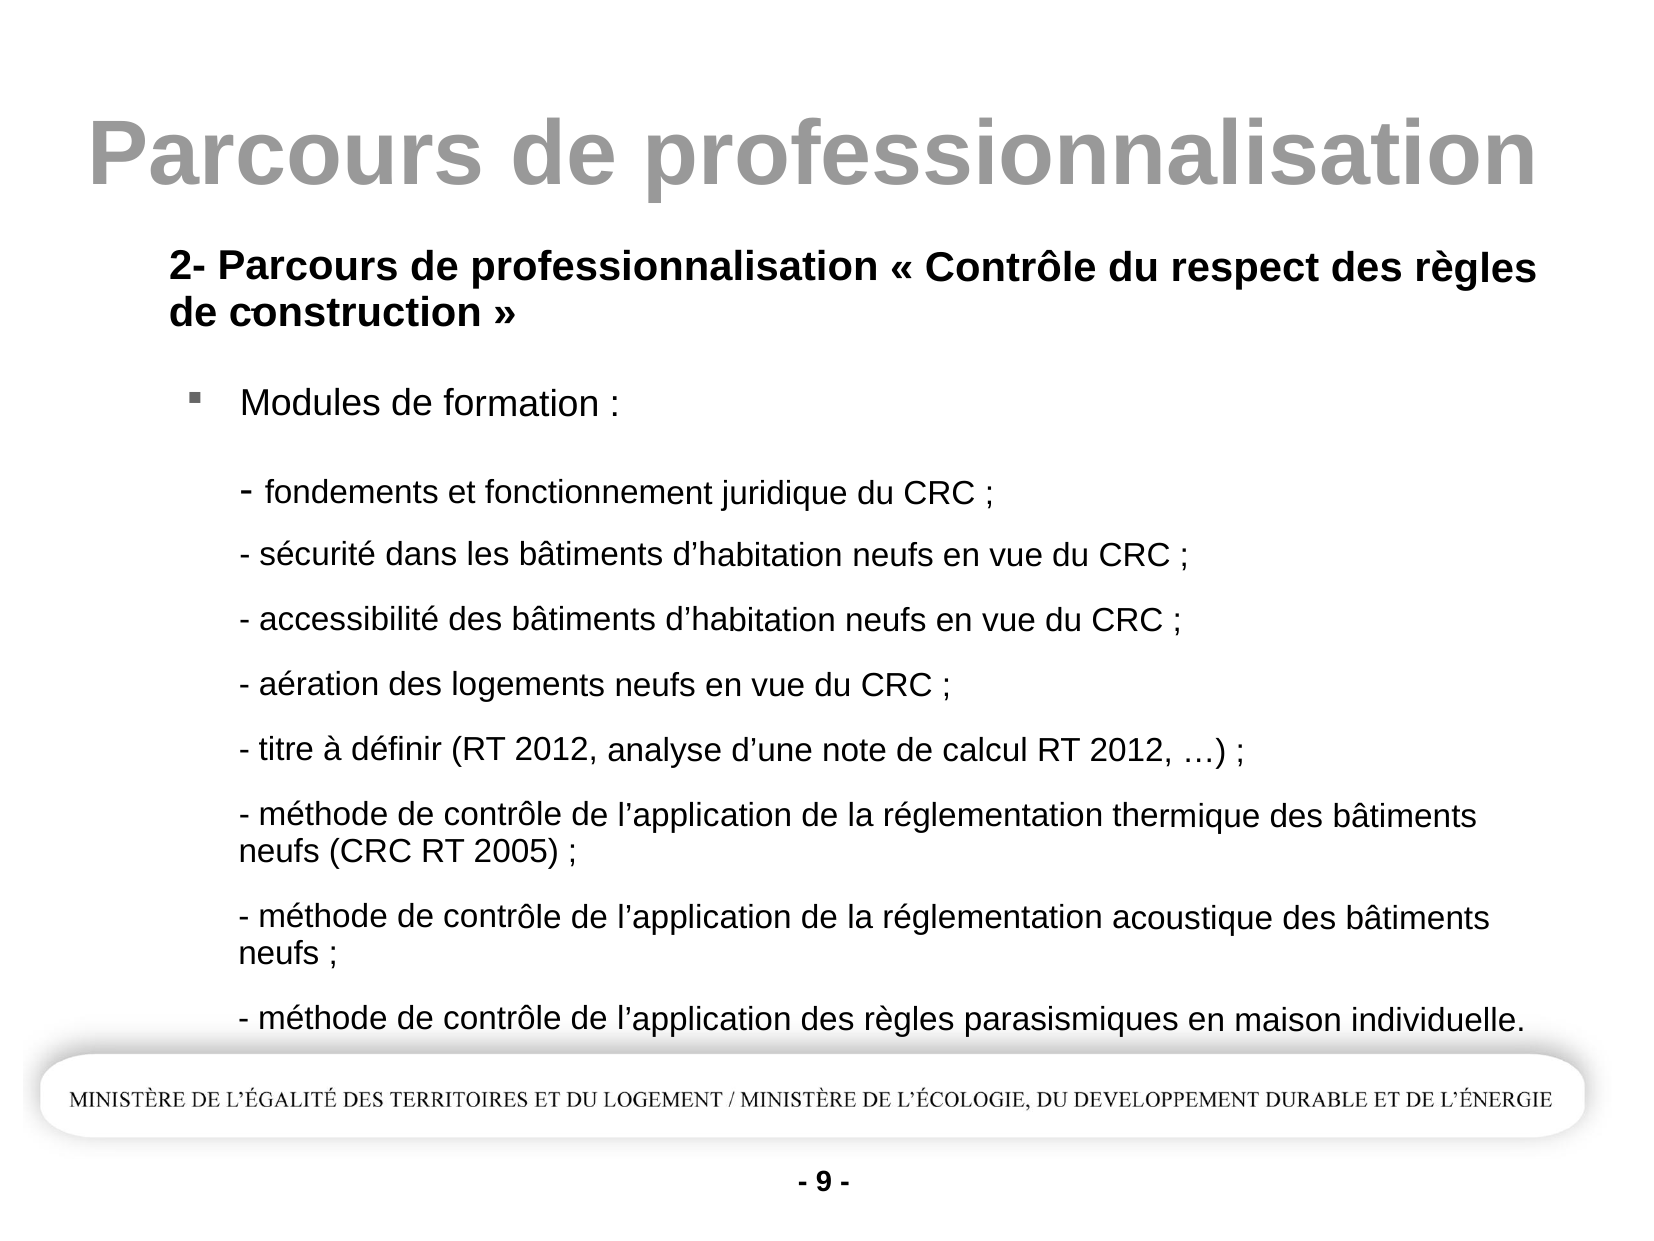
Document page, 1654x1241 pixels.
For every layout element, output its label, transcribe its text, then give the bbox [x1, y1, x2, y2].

picture [23, 1014, 1612, 1159]
text_box 2- Parcours de professionnalisation « Contrôle du respect des règles de construction » Modules de formation : - fondements et fonctionnement juridique du CRC ; - sécurité dans les bâtiments d’habitation neufs en vue du CRC ; - accessibilité des bâtiments d’habitation neufs en vue du CRC ; - aération des logements neufs en vue du CRC ; - titre à définir (RT 2012, analyse d’une note de calcul RT 2012, …) ; - méthode de contrôle de l’application de la réglementation thermique des bâtiments neufs (CRC RT 2005) ; - méthode de contrôle de l’application de la réglementation acoustique des bâtiments neufs ; - méthode de contrôle de l’application des règles parasismiques en maison individuelle. [81, 234, 1561, 1053]
title Parcours de professionnalisation [82, 49, 1571, 257]
